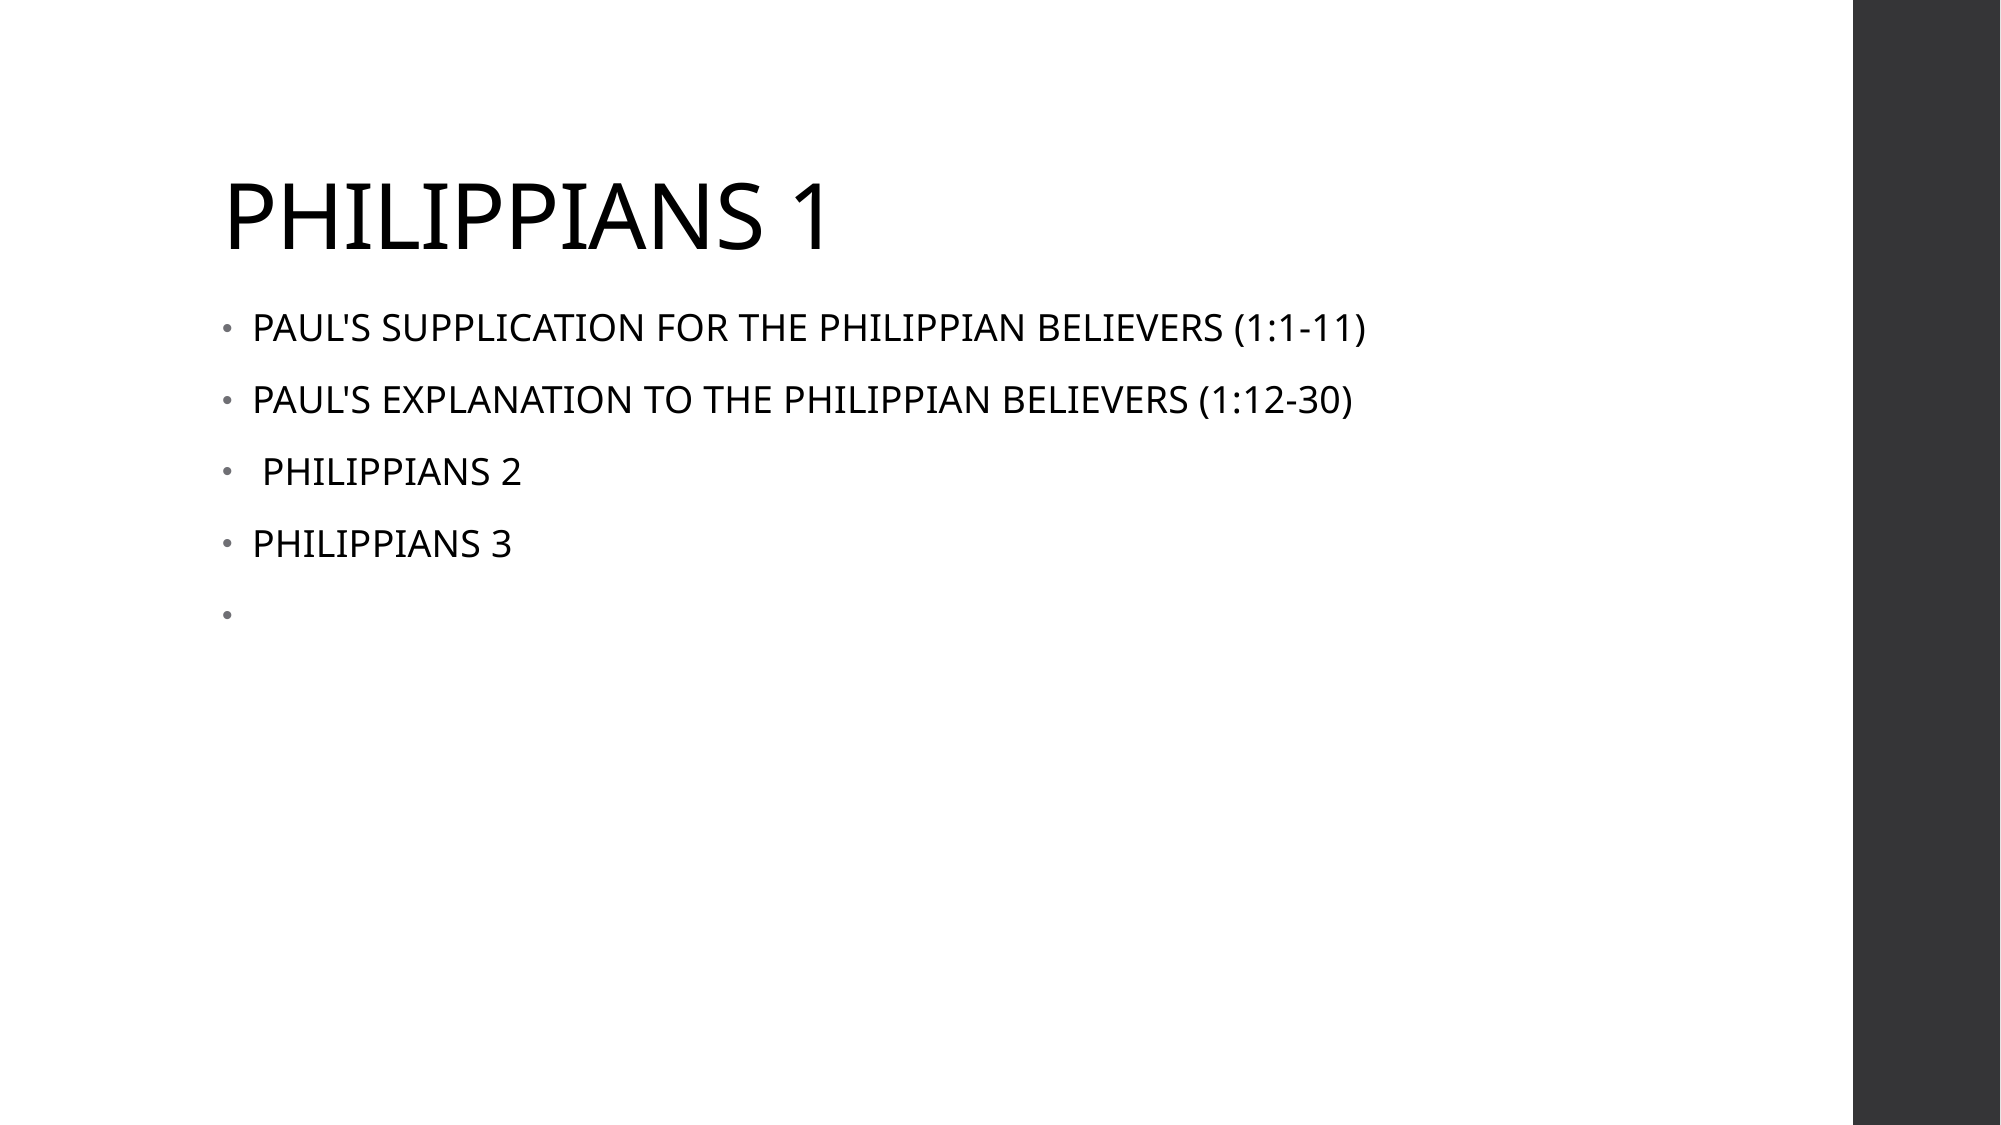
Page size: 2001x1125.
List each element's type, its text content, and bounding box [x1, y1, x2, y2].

list PAUL'S SUPPLICATION FOR THE PHILIPPIAN BELIEVERS (1:1-11) PAUL'S EXPLANATION TO THE PHILIPPIAN BELIEVERS (1:12-30) PHILIPPIANS 2 PHILIPPIANS 3 [206, 299, 1617, 1014]
title PHILIPPIANS 1 [206, 60, 1797, 278]
